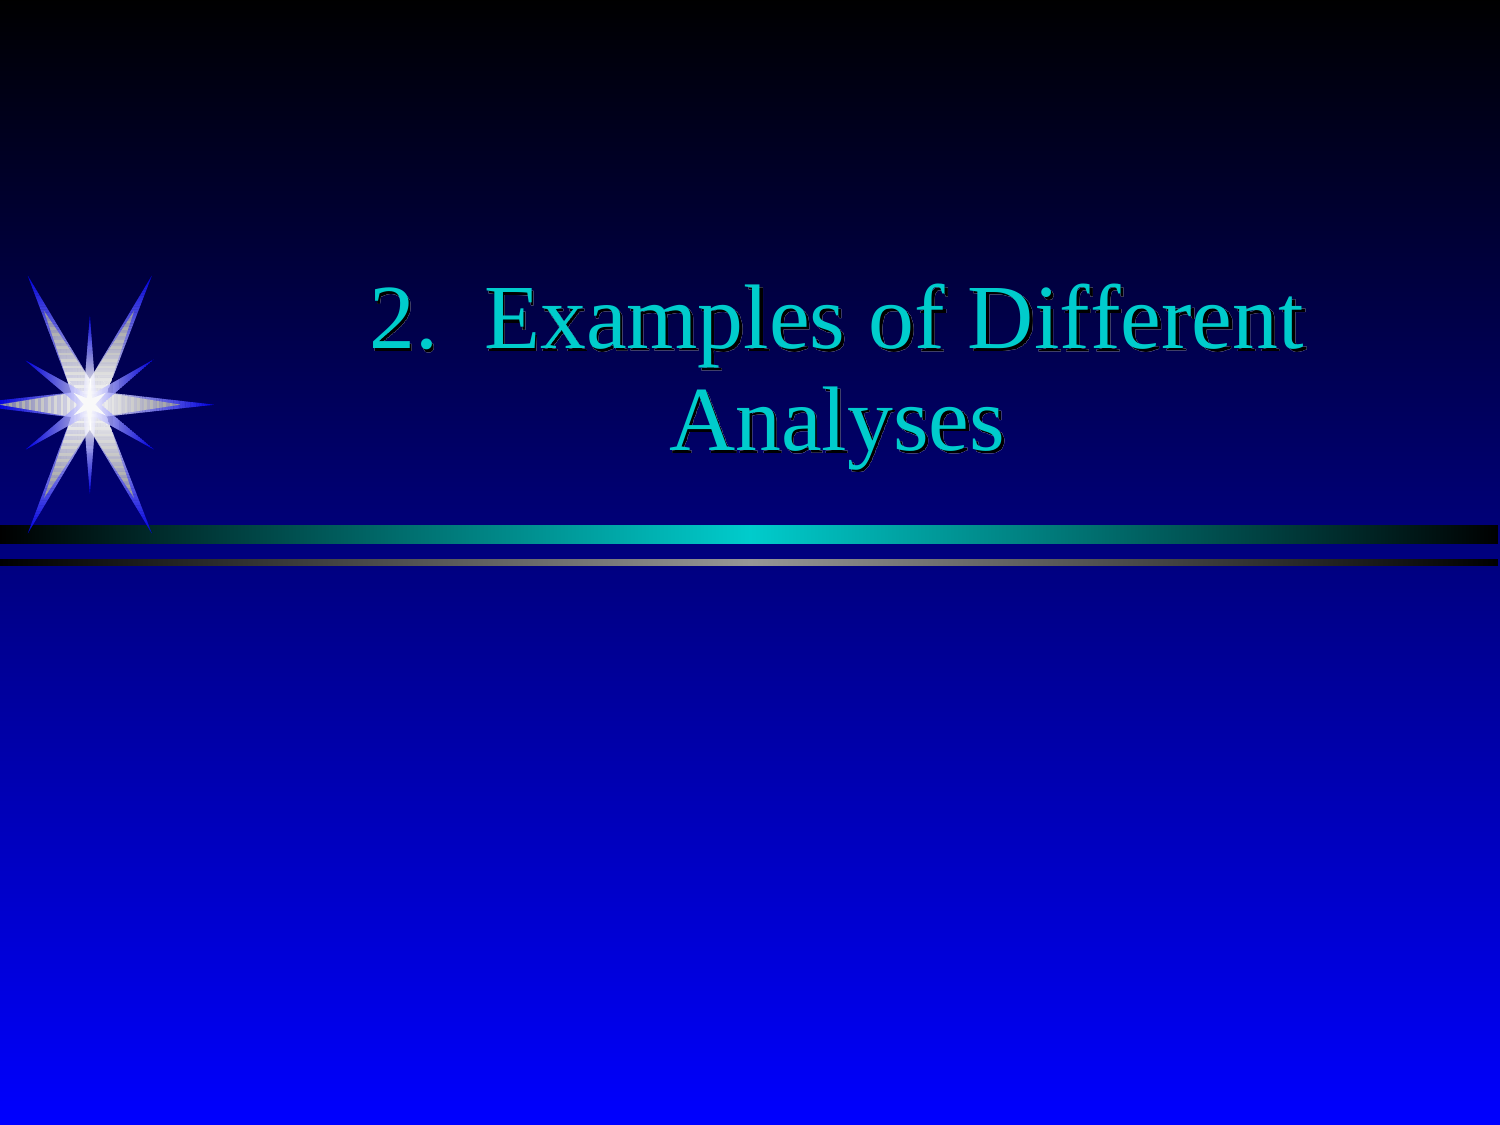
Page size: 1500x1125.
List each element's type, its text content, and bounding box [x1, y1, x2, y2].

title 2. Examples of Different Analyses [200, 259, 1476, 478]
